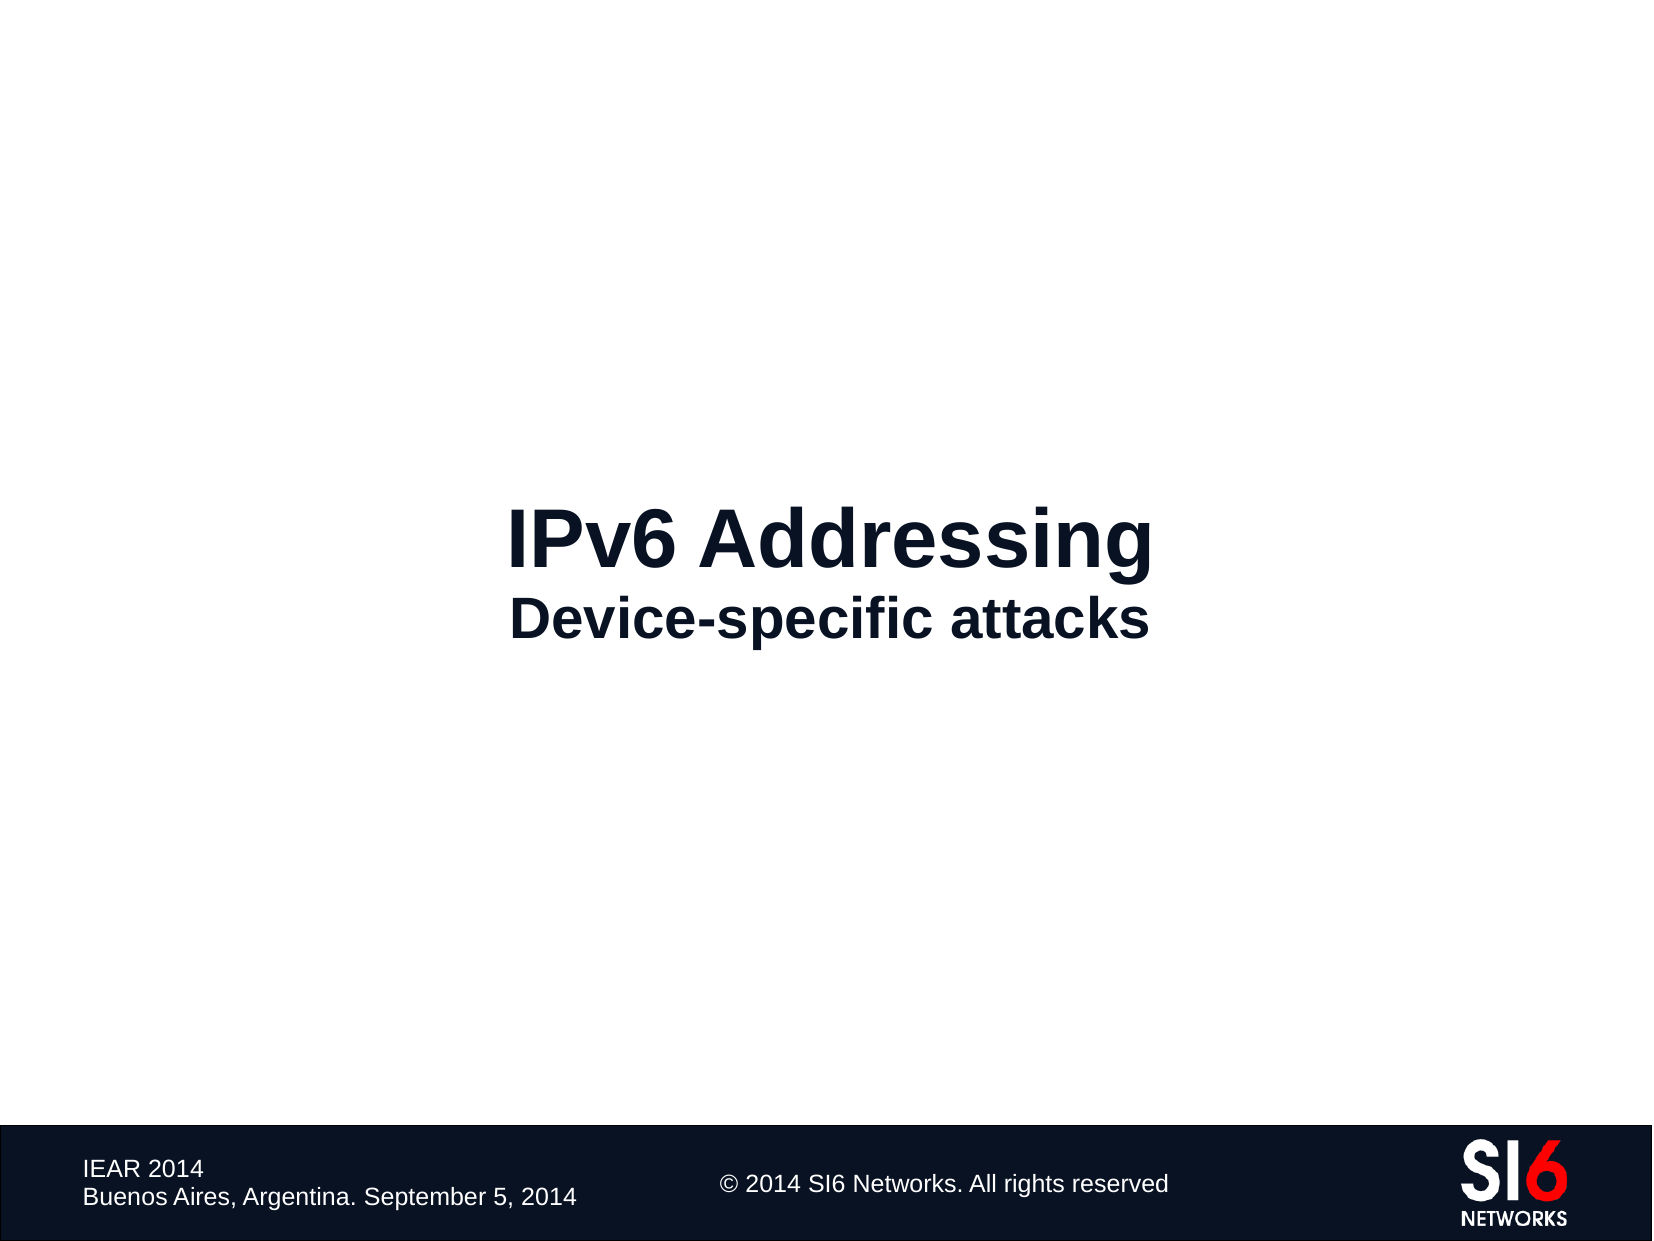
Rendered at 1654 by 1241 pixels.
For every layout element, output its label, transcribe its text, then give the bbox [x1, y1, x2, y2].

picture [1461, 1139, 1567, 1226]
title IPv6 Addressing Device-specific attacks [86, 467, 1576, 676]
